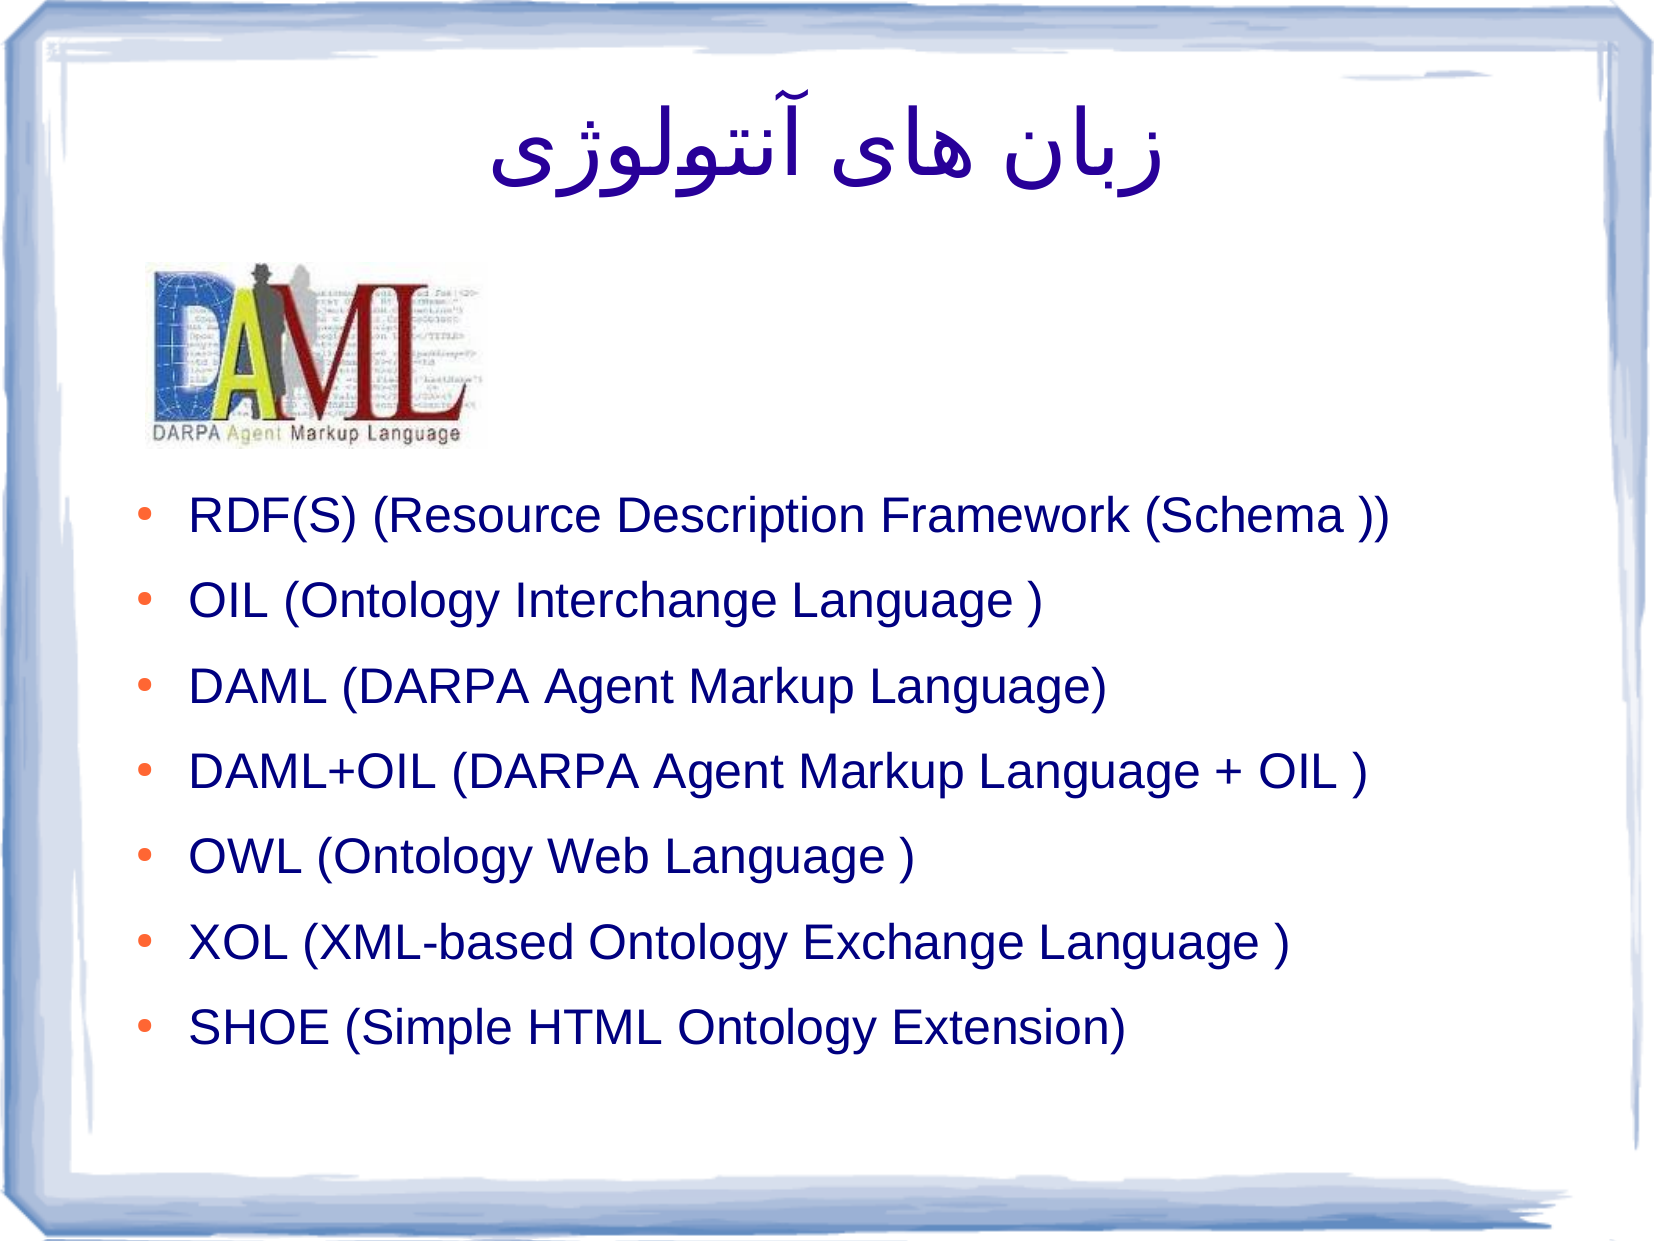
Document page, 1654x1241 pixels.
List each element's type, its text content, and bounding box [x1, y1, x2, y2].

picture [0, 0, 1654, 1241]
list RDF(S) (Resource Description Framework (Schema‬‬ )) OIL (Ontology Interchange Language‬‬ )‬ DAML (DARPA Agent Markup Language) DAML+OIL (DARPA Agent Markup Language + OIL‬‬ )‬ OWL (Ontology Web Language‬‬ ) XOL (XML-based Ontology Exchange Language‬‬ )‬ SHOE (Simple HTML Ontology Extension‬)‬ [118, 487, 1571, 1141]
title زبان های آنتولوژی [82, 49, 1571, 257]
